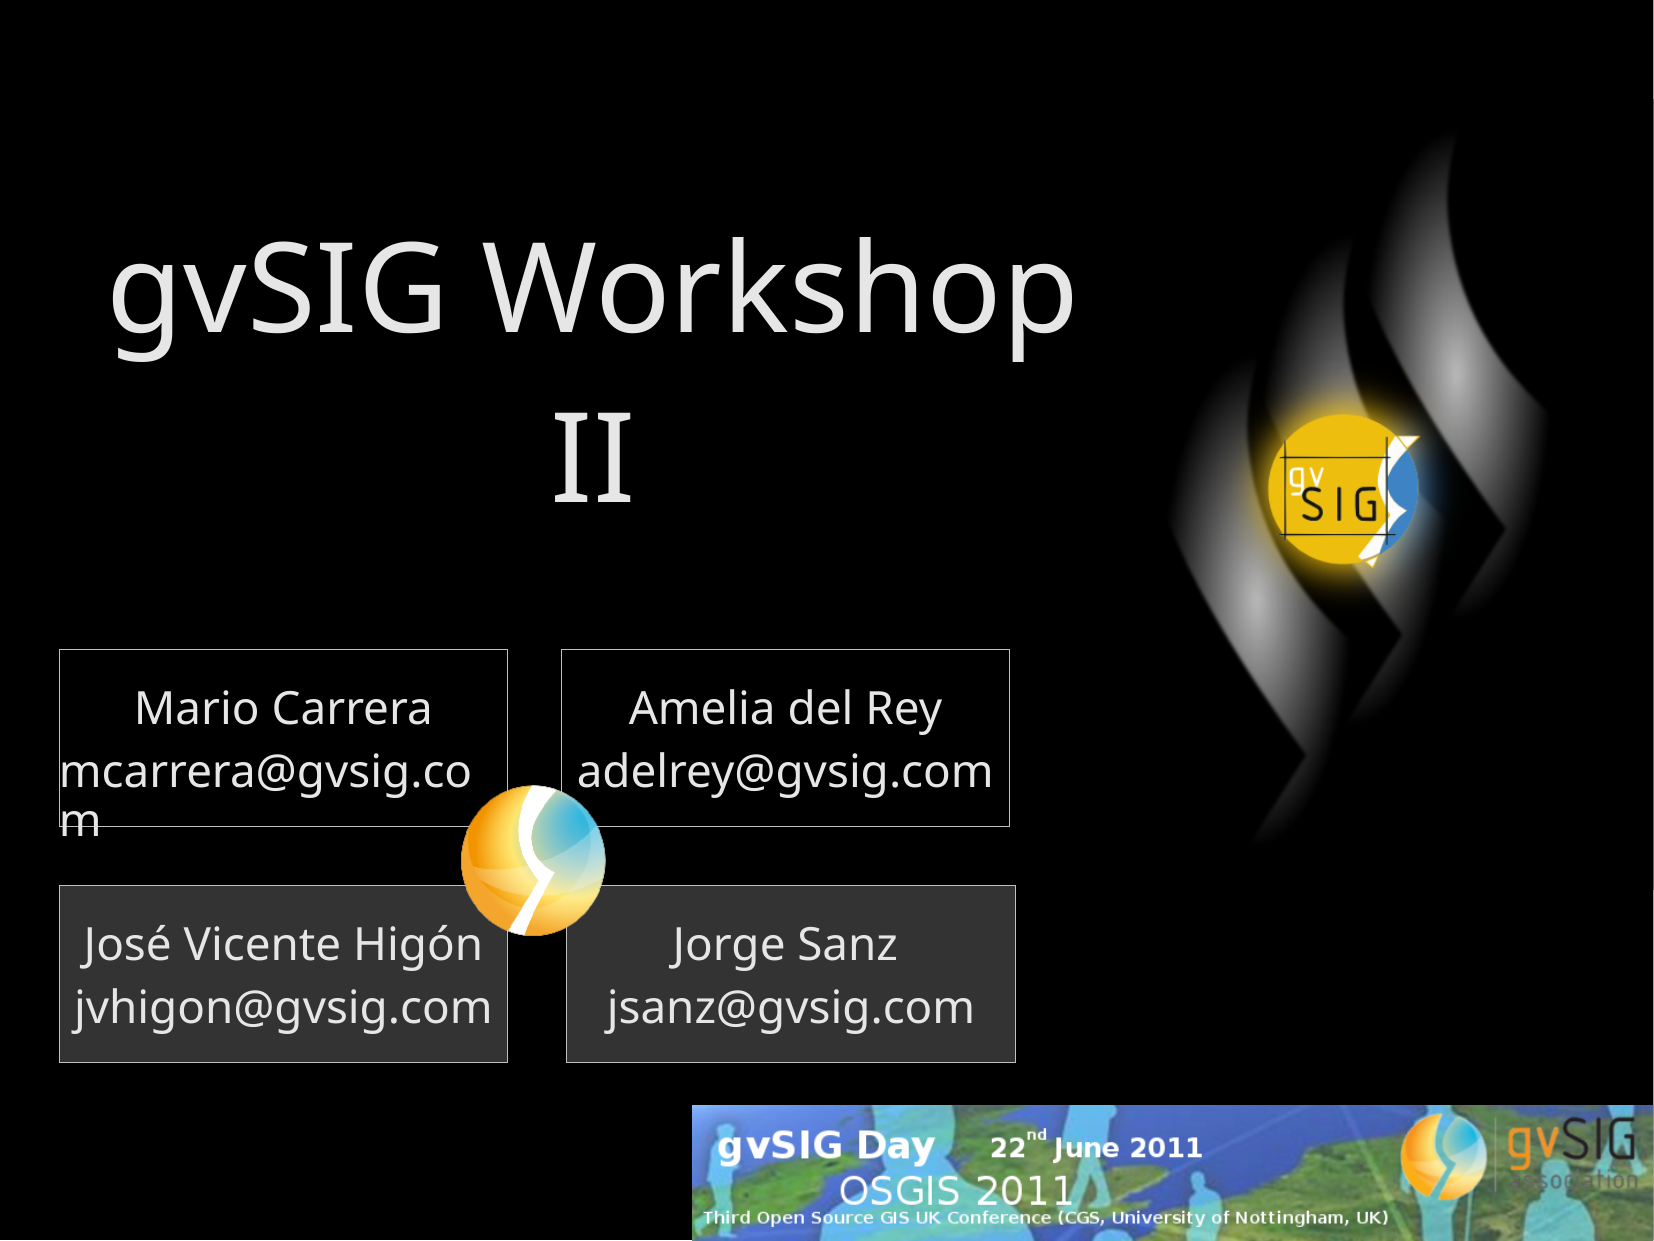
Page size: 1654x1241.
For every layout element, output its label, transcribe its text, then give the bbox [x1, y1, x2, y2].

text_box Jorge Sanz jsanz@gvsig.com [566, 885, 1016, 1063]
text_box Mario Carrera mcarrera@gvsig.com [59, 649, 508, 827]
text_box José Vicente Higón jvhigon@gvsig.com [59, 885, 508, 1063]
picture [1059, 99, 1654, 890]
title gvSIG Workshop II [72, 59, 1115, 680]
picture [443, 767, 623, 954]
subtitle Amelia del Rey adelrey@gvsig.com [561, 649, 1010, 827]
picture [692, 1105, 1654, 1241]
